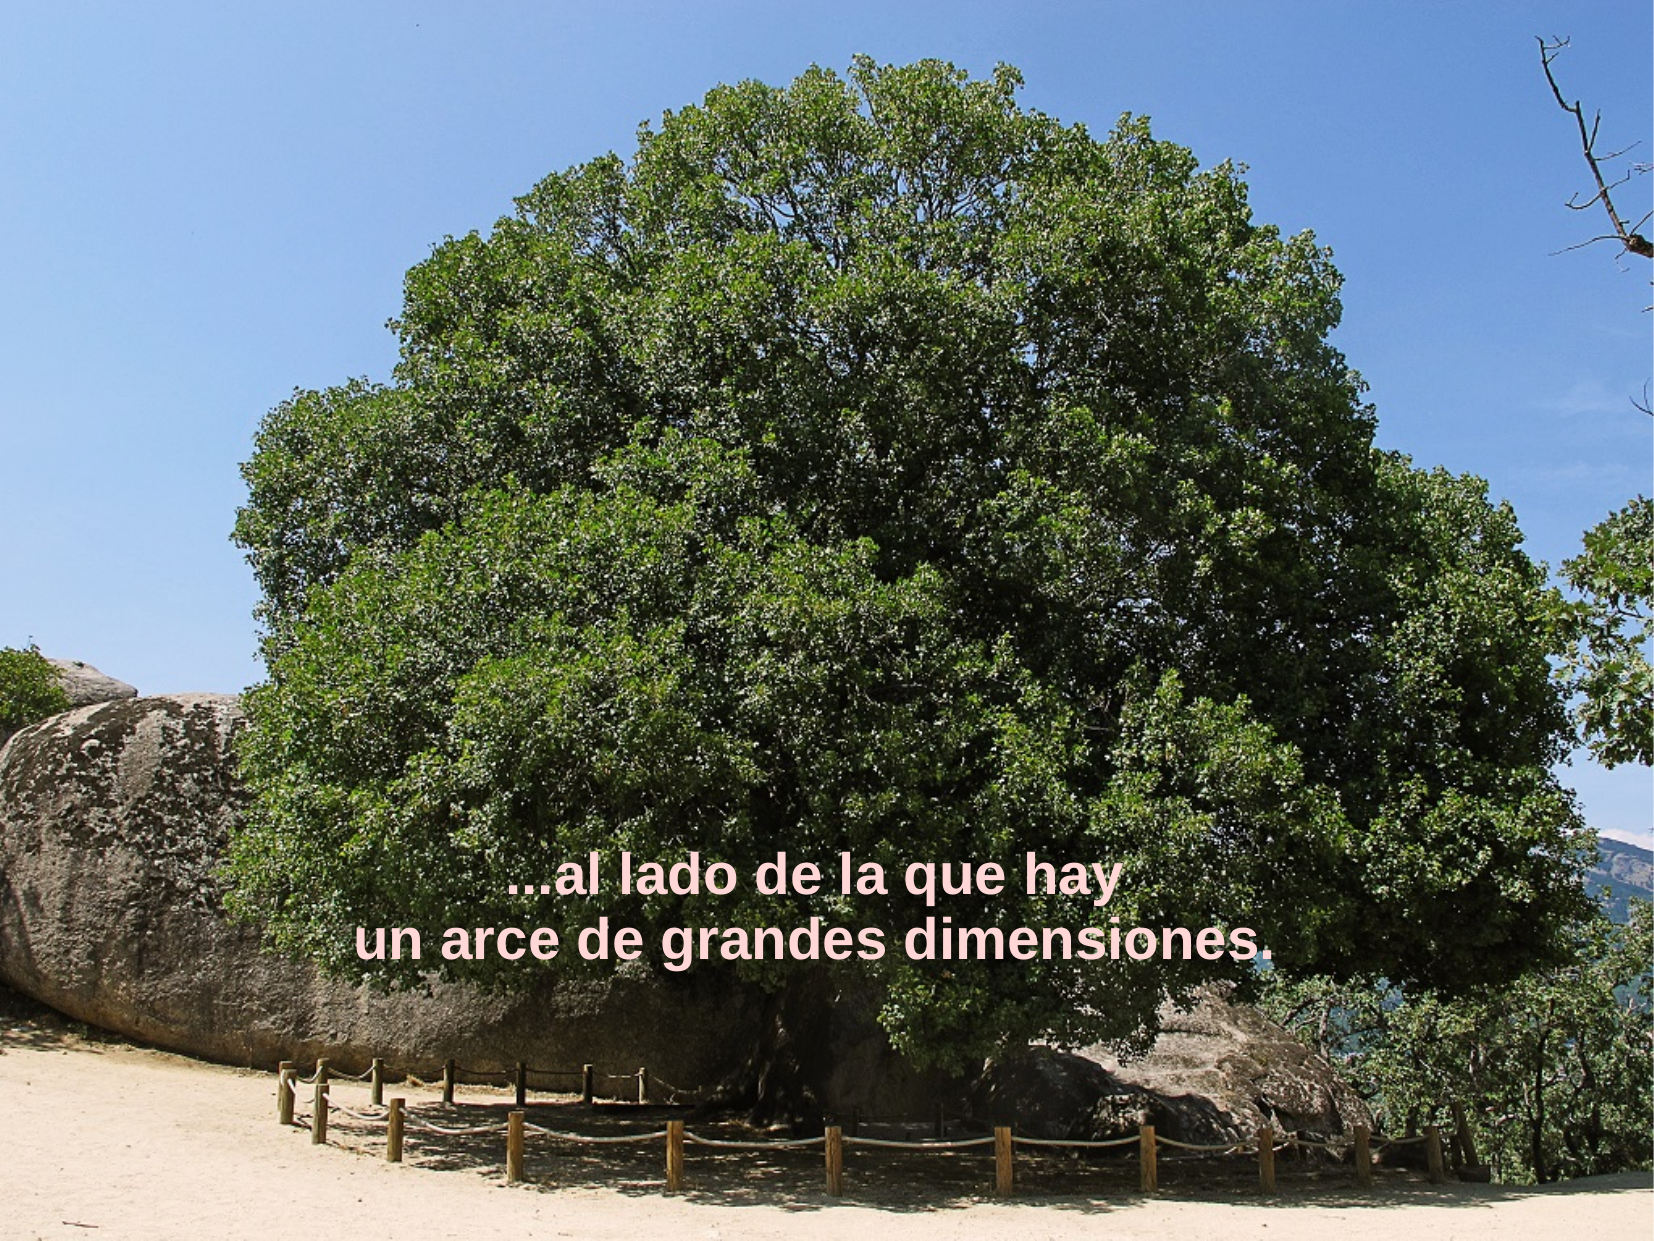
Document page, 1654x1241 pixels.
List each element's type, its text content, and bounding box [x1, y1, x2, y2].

title ...al lado de la que hay un arce de grandes dimensiones. [70, 803, 1560, 1011]
picture [0, 0, 1654, 1241]
